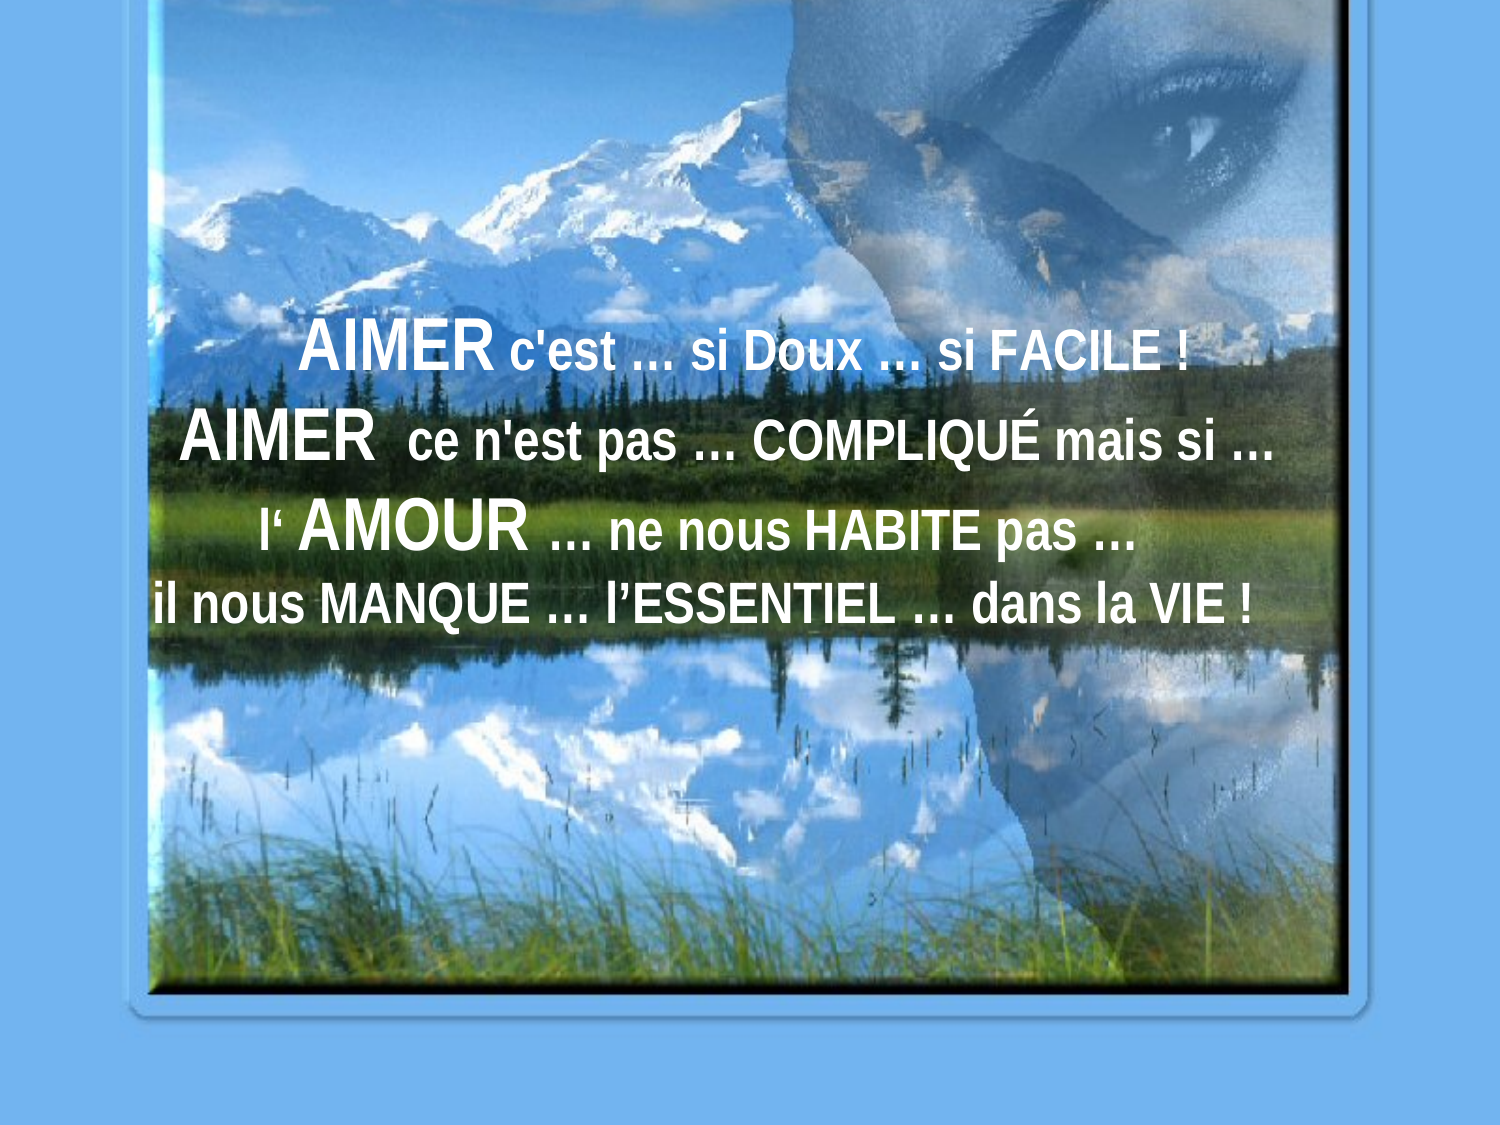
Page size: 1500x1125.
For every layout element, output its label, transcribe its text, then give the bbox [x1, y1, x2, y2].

text_box AIMER c'est … si Doux … si FACILE ! AIMER ce n'est pas … COMPLIQUÉ mais si … l‘ AMOUR … ne nous HABITE pas … il nous MANQUE … l’ESSENTIEL … dans la VIE ! [137, 287, 1313, 713]
picture [0, 0, 1500, 1125]
